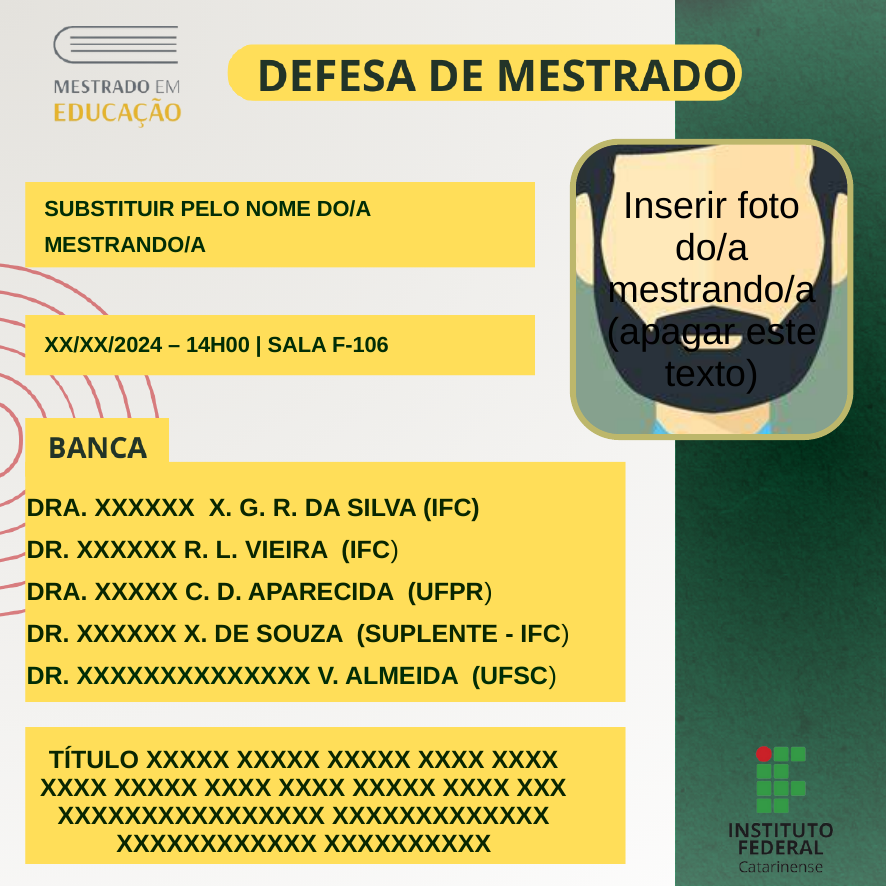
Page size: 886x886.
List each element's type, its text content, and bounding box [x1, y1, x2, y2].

text_box DRA. XXXXXX X. G. R. DA SILVA (IFC) DR. XXXXXX R. L. VIEIRA (IFC) DRA. XXXXX C. D. APARECIDA (UFPR) DR. XXXXXX X. DE SOUZA (SUPLENTE - IFC) DR. XXXXXXXXXXXXXX V. ALMEIDA (UFSC) [11, 472, 621, 698]
text_box TÍTULO XXXXX XXXXX XXXXX XXXX XXXX XXXX XXXXX XXXX XXXX XXXXX XXXX XXX XXXXXXXXXXXXXXXX XXXXXXXXXXXXX XXXXXXXXXXXX XXXXXXXXXX [0, 738, 609, 886]
text_box XX/XX/2024 – 14H00 | SALA F-106 [29, 313, 582, 420]
picture [0, 0, 886, 886]
text_box Inserir foto do/a mestrando/a (apagar este texto) [572, 141, 851, 438]
text_box SUBSTITUIR PELO NOME DO/A MESTRANDO/A [29, 177, 532, 283]
